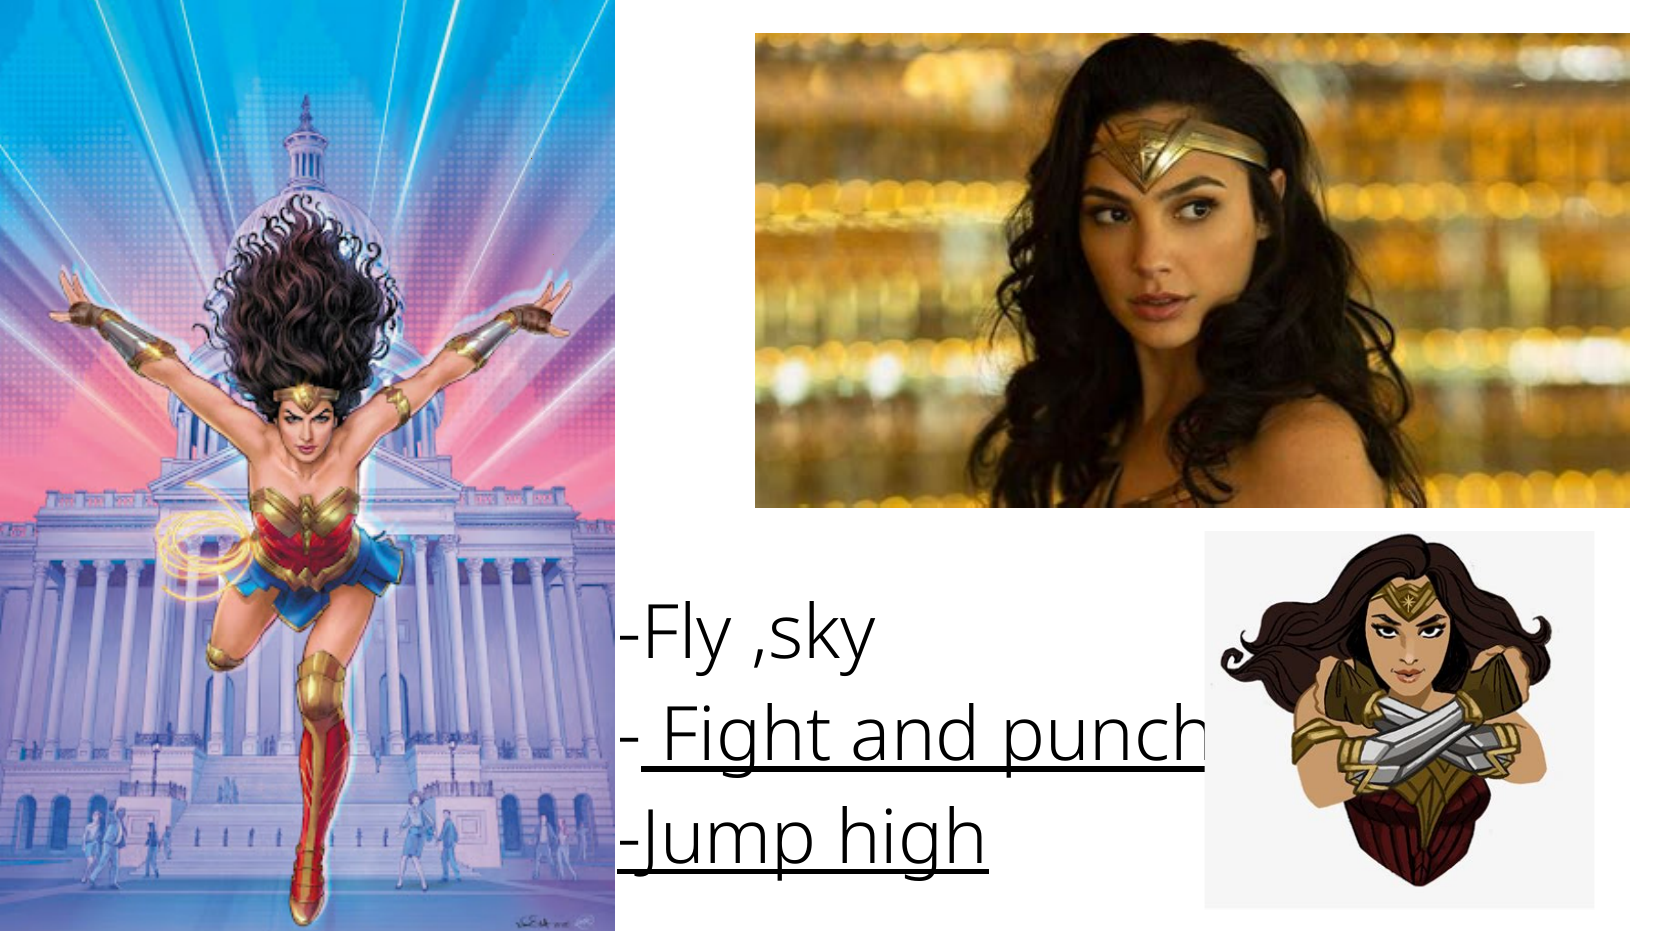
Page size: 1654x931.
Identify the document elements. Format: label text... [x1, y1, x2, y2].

picture [1204, 531, 1595, 910]
picture [0, 0, 615, 931]
text_box -Fly ,sky - Fight and punch -Jump high [602, 571, 1204, 886]
picture [755, 33, 1630, 508]
